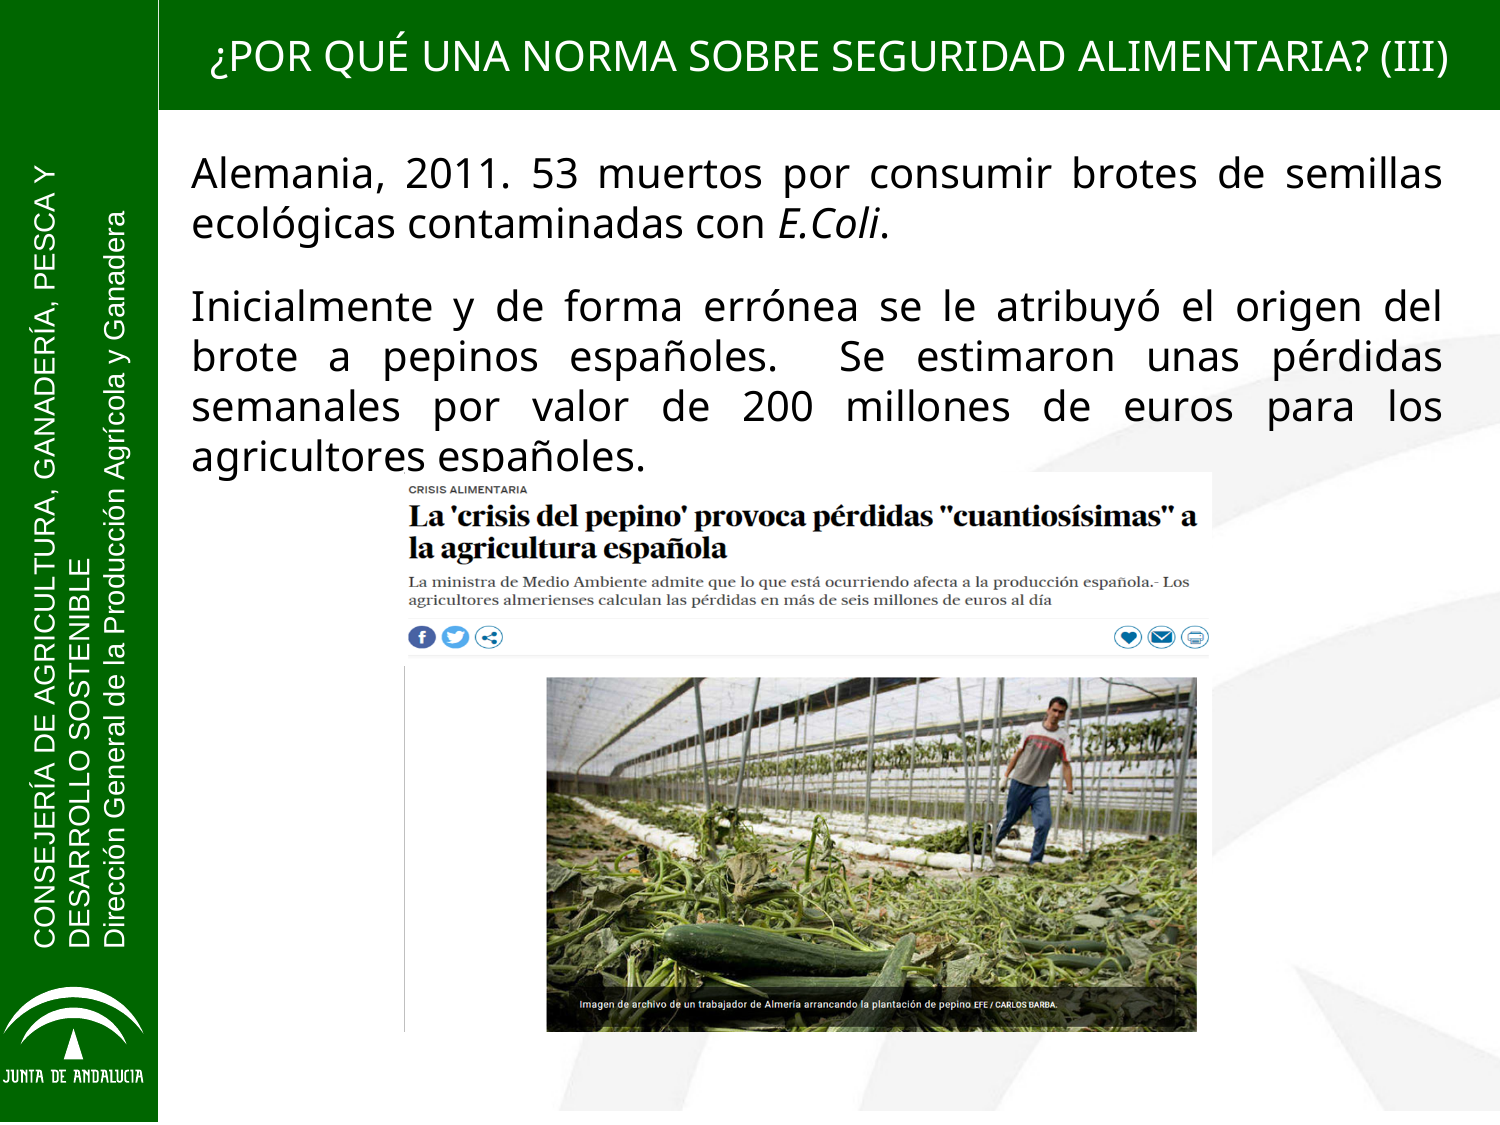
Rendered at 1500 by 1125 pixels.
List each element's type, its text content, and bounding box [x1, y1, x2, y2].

text_box Alemania, 2011. 53 muertos por consumir brotes de semillas ecológicas contaminadas con E.Coli. Inicialmente y de forma errónea se le atribuyó el origen del brote a pepinos españoles. Se estimaron unas pérdidas semanales por valor de 200 millones de euros para los agricultores españoles. [177, 139, 1459, 488]
picture [401, 186, 1500, 1111]
text_box ¿POR QUÉ UNA NORMA SOBRE SEGURIDAD ALIMENTARIA? (III) [158, 0, 1500, 110]
